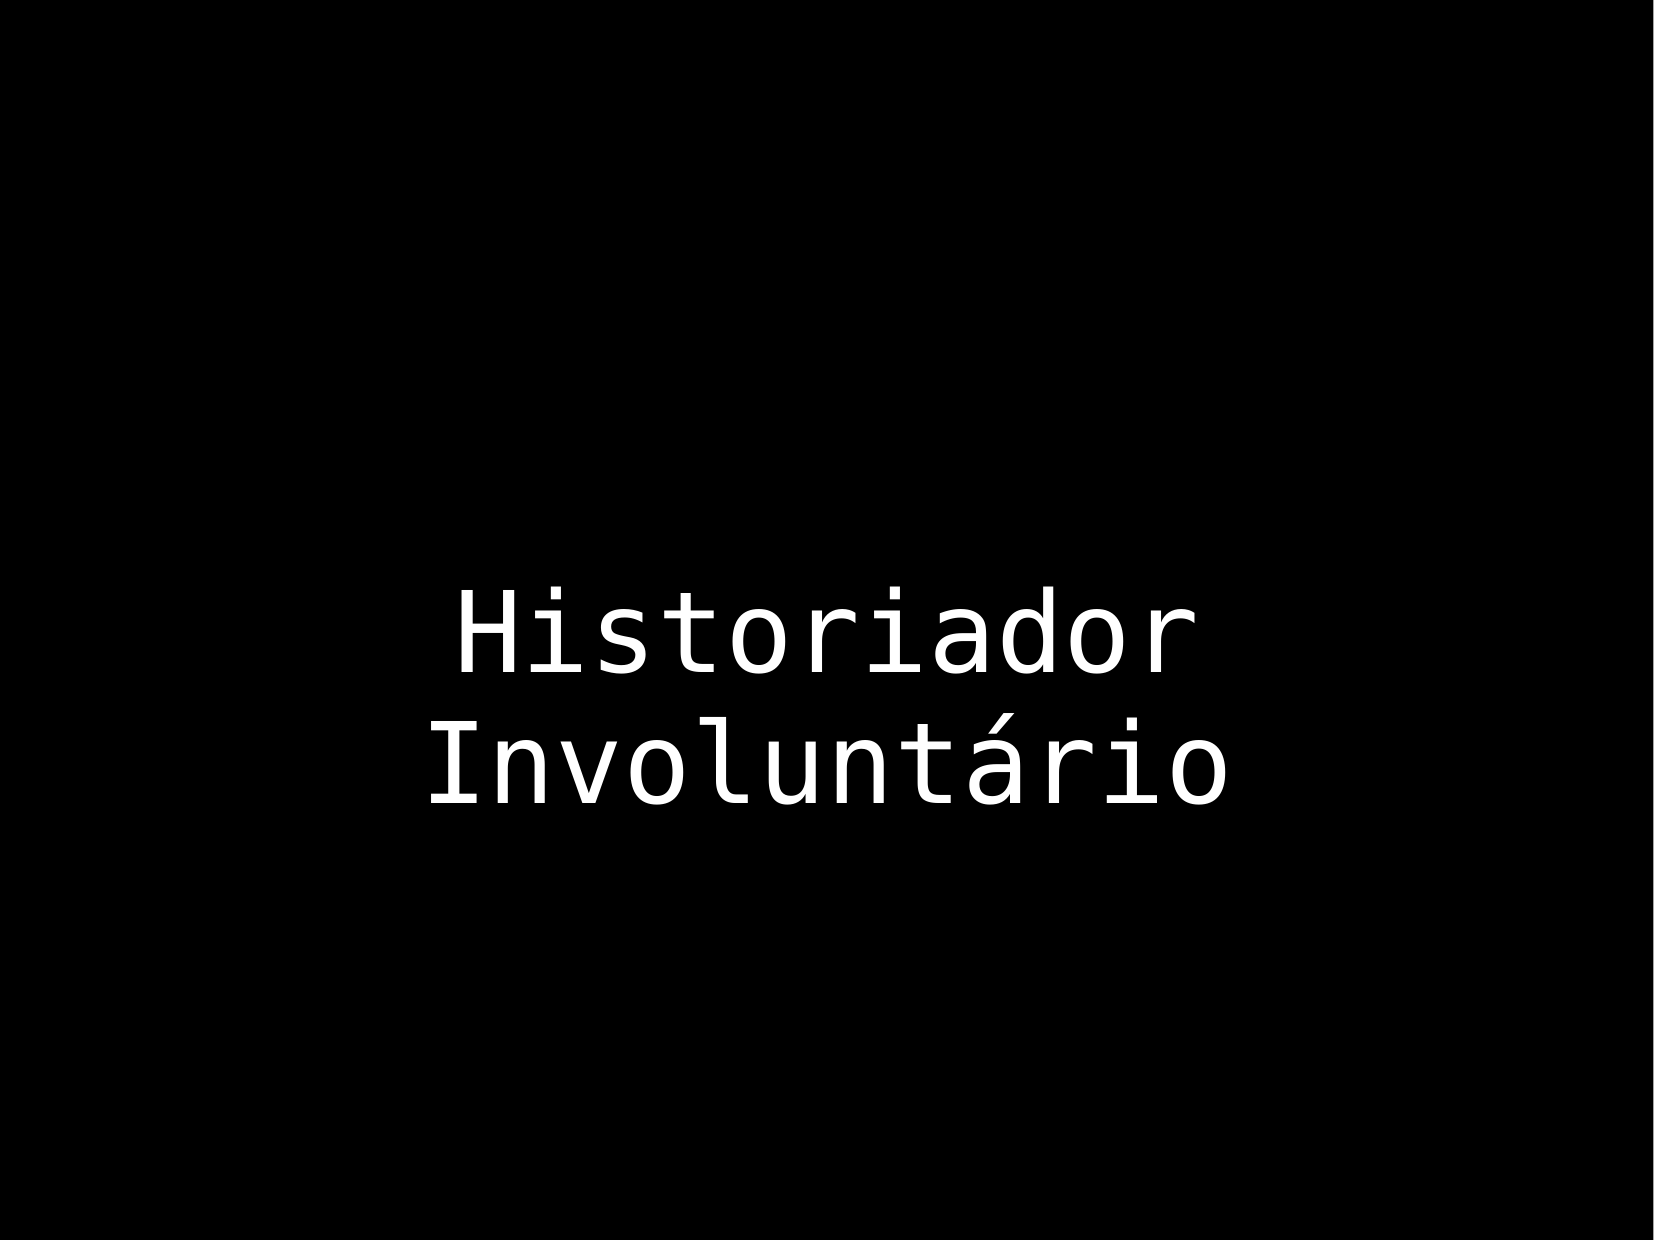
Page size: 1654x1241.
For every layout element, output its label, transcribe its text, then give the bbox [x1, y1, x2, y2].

subtitle Historiador Involuntário [82, 297, 1571, 1102]
